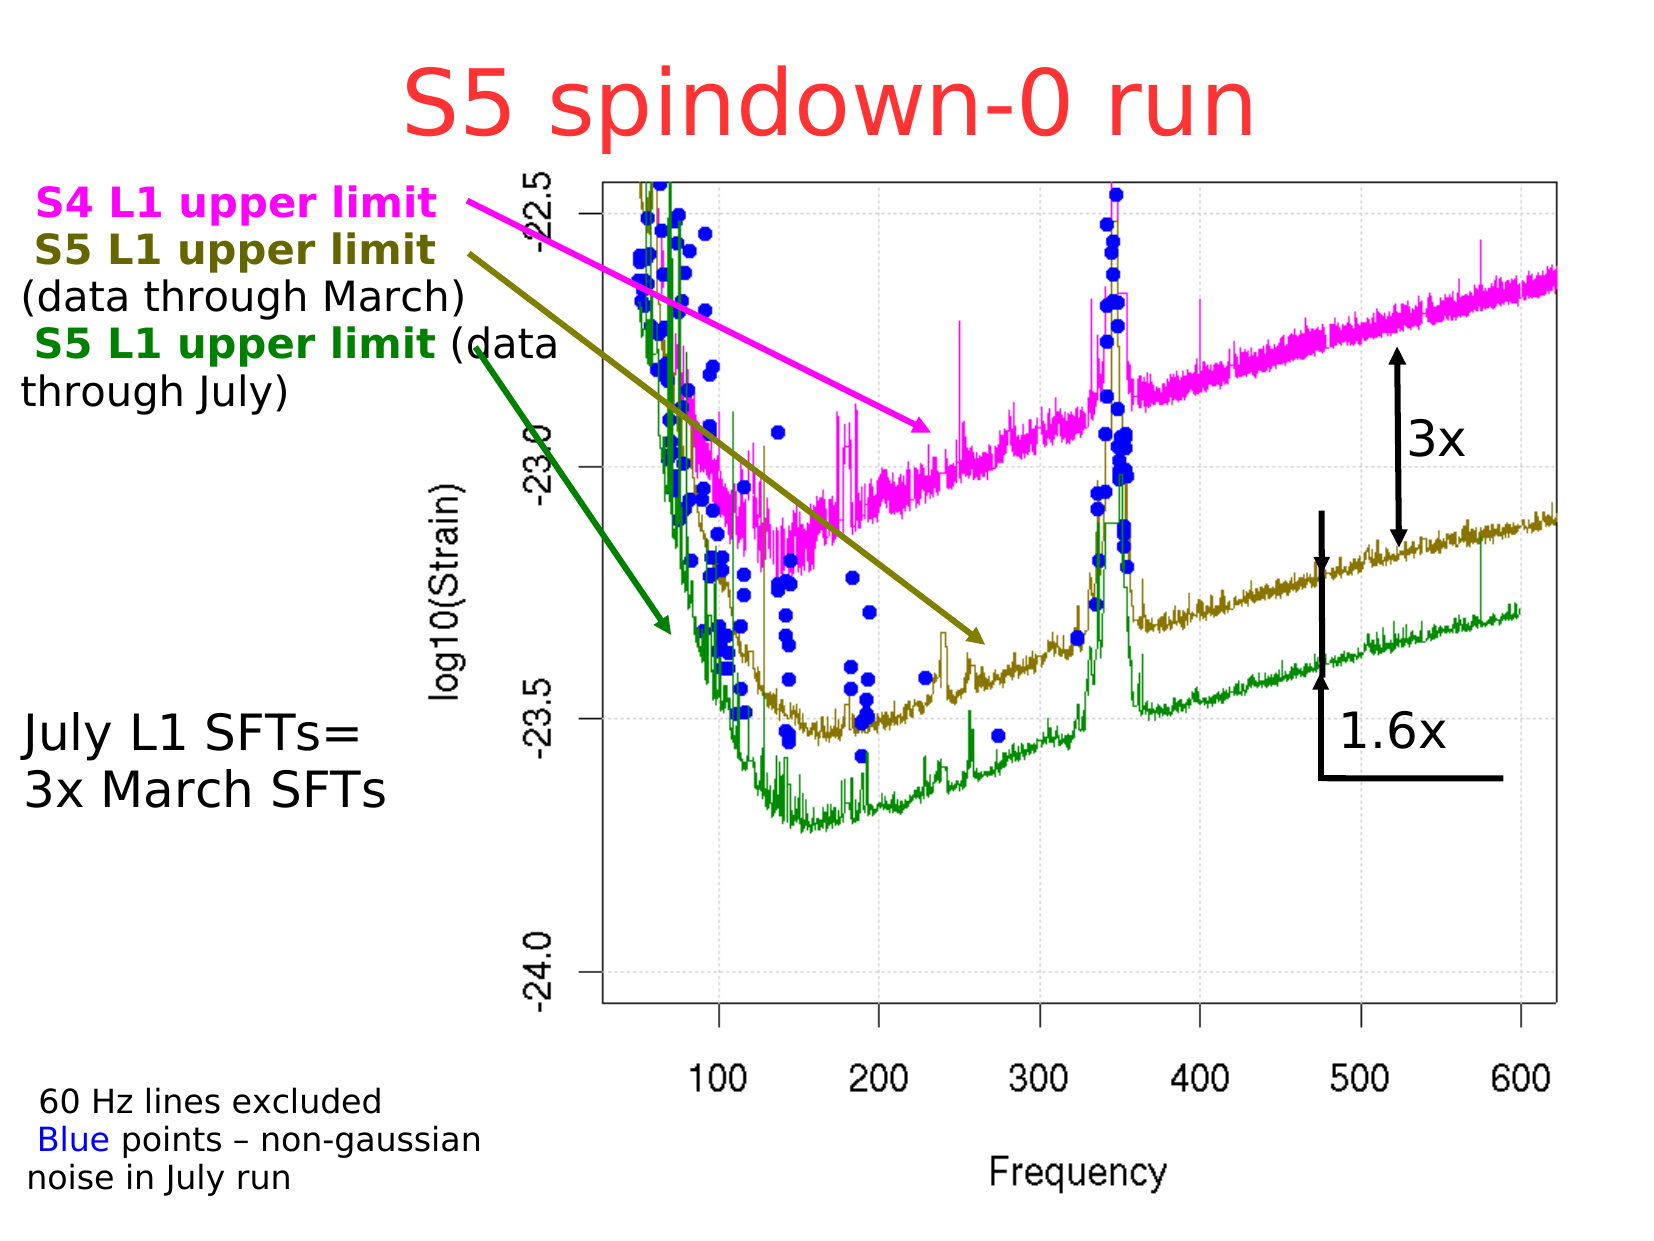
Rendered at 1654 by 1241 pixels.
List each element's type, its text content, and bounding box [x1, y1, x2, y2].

text_box July L1 SFTs= 3x March SFTs [23, 704, 471, 819]
text_box 1.6x [1338, 703, 1533, 761]
text_box 60 Hz lines excluded Blue points – non-gaussian noise in July run [11, 1072, 589, 1206]
text_box 3x [1405, 410, 1529, 469]
picture [413, 0, 1654, 1241]
title S5 spindown-0 run [124, 0, 1537, 208]
text_box S4 L1 upper limit S5 L1 upper limit (data through March) S5 L1 upper limit (data through July) [20, 179, 566, 416]
